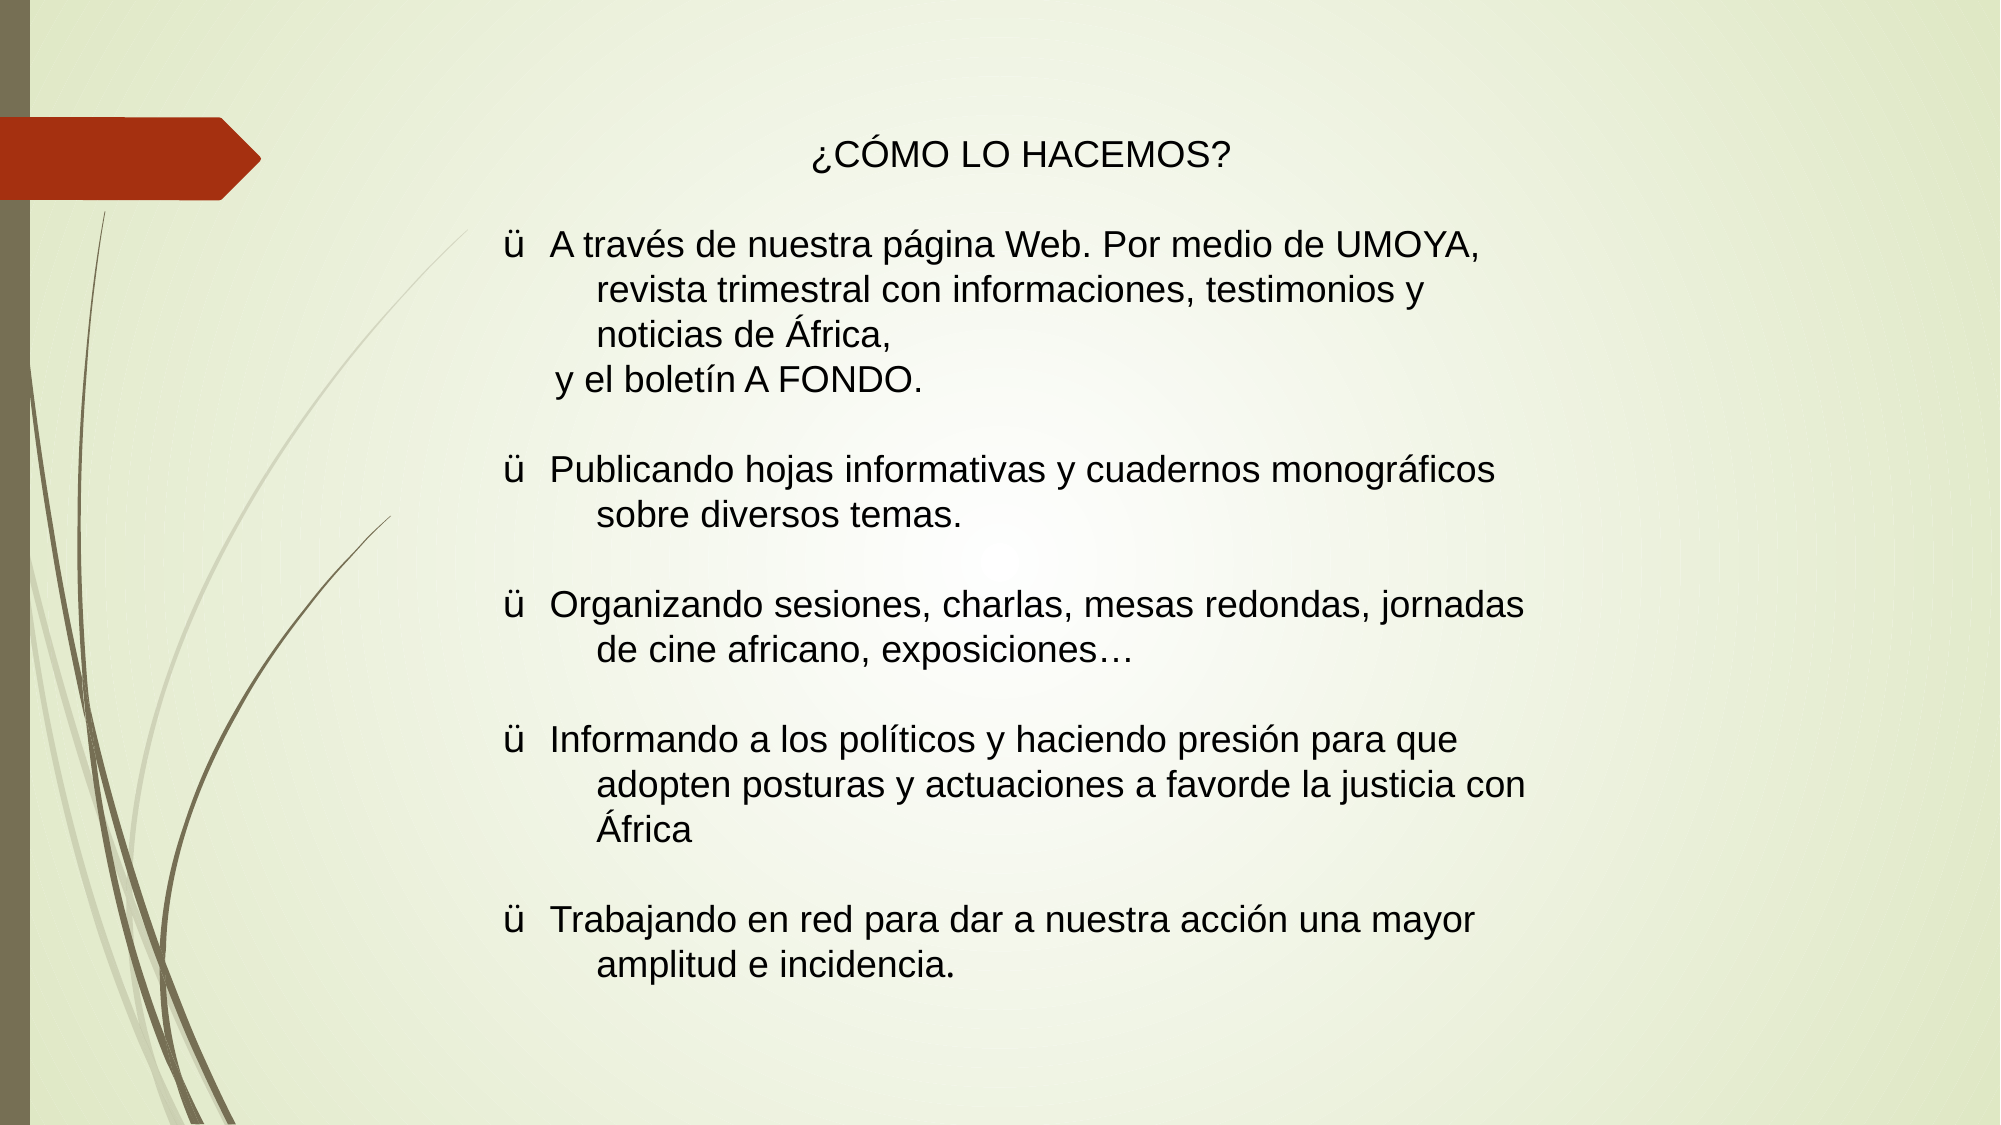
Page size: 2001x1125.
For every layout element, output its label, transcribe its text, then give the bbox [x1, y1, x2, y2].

text_box ¿CÓMO LO HACEMOS? A través de nuestra página Web. Por medio de UMOYA, revista trimestral con informaciones, testimonios y noticias de África, y el boletín A FONDO. Publicando hojas informativas y cuadernos monográficos sobre diversos temas. Organizando sesiones, charlas, mesas redondas, jornadas de cine africano, exposiciones… Informando a los políticos y haciendo presión para que adopten posturas y actuaciones a favorde la justicia con África Trabajando en red para dar a nuestra acción una mayor amplitud e incidencia. [488, 78, 1555, 993]
